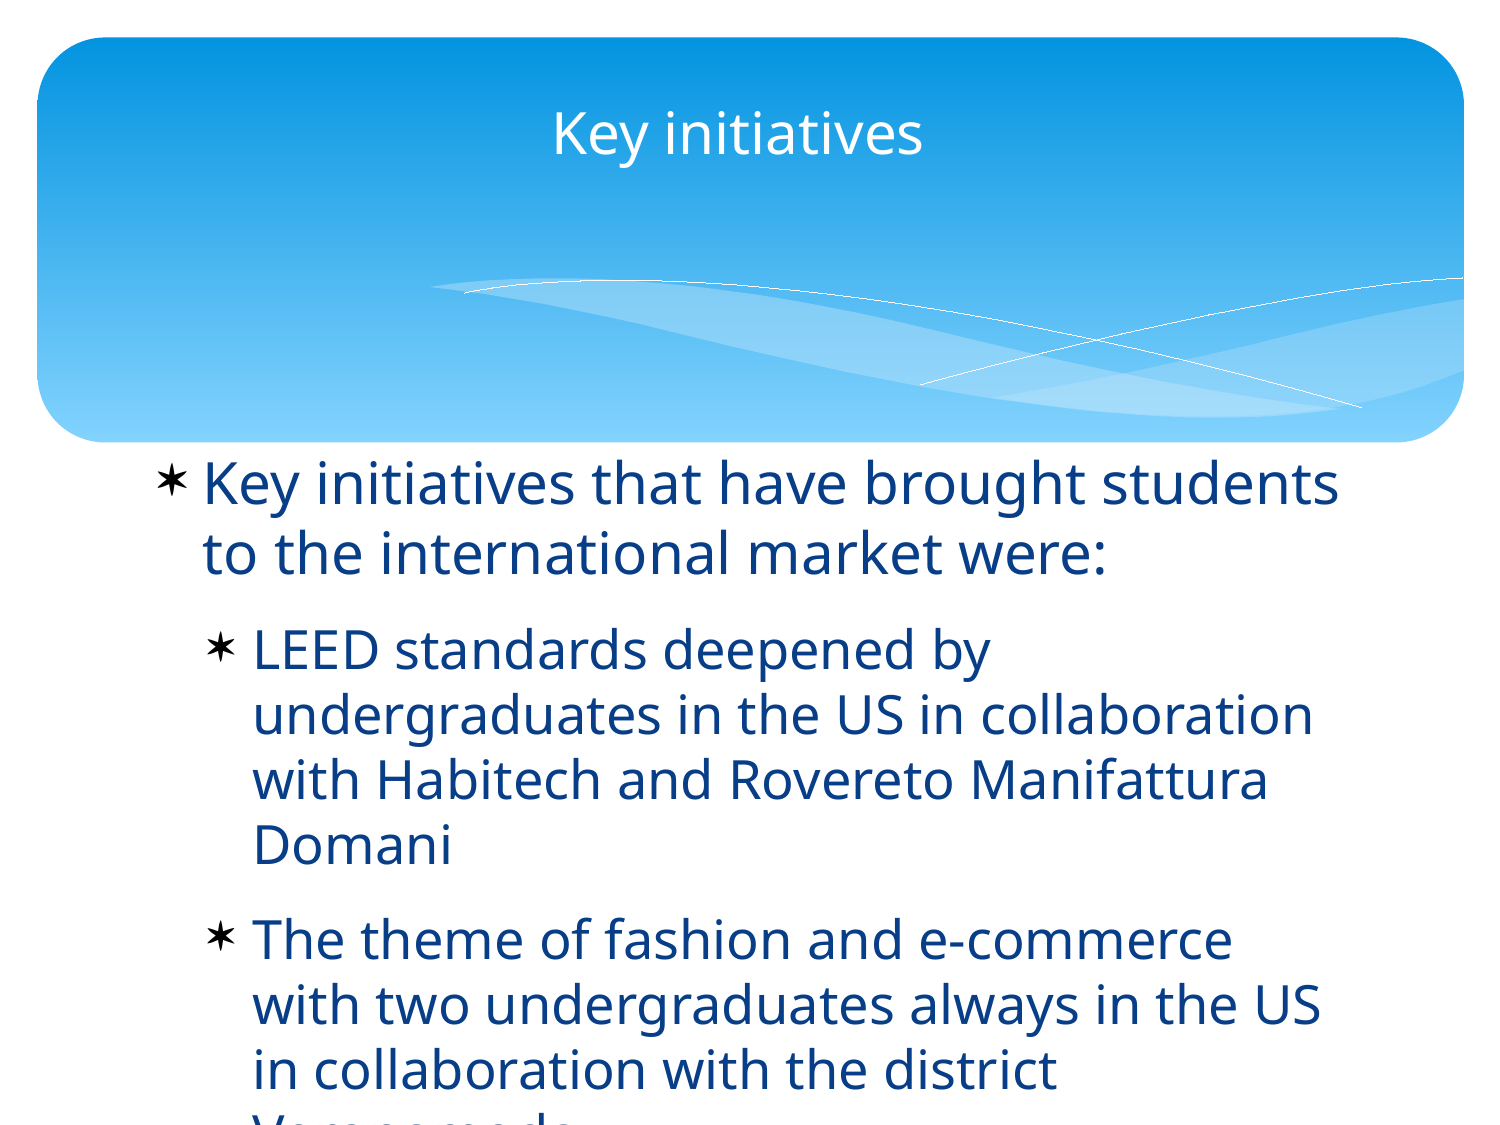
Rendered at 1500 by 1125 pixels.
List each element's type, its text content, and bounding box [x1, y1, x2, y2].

title Key initiatives [75, 55, 1425, 261]
list Key initiatives that have brought students to the international market were: LEED standards deepened by undergraduates in the US in collaboration with Habitech and Rovereto Manifattura Domani The theme of fashion and e-commerce with two undergraduates always in the US in collaboration with the district Veronamoda Eastern European countries (Serbia, Kosovo, etc.,) with EOS - Bolzano and Trentino Federation of Cooperation Issues related to the Smart Cities (collaboration between Graphitech - Trento and Verona City) have allowed students to participate in European projects (Vienna, Zagreb, etc.). [143, 438, 1359, 1005]
